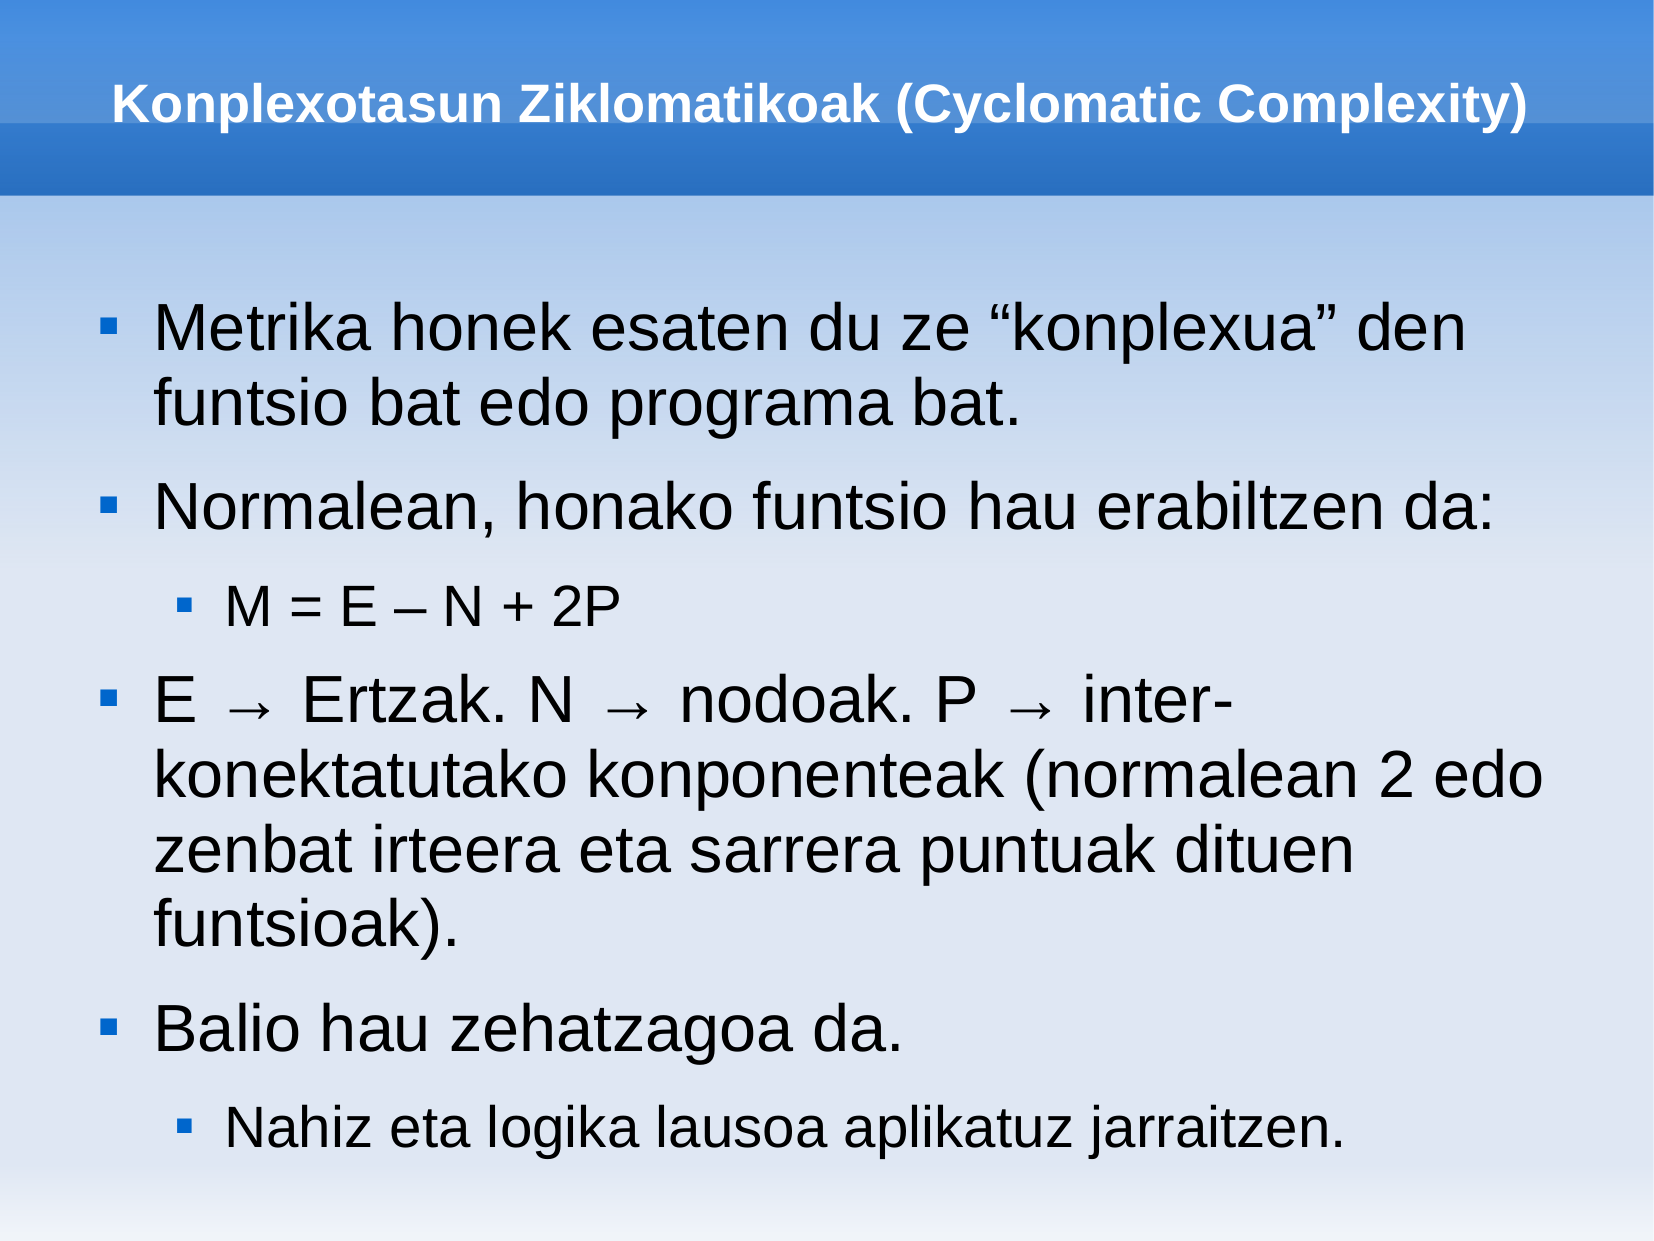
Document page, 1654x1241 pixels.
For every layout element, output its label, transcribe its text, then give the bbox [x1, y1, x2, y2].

picture [0, 0, 1654, 1241]
title Konplexotasun Ziklomatikoak (Cyclomatic Complexity) [76, 0, 1565, 208]
list Metrika honek esaten du ze “konplexua” den funtsio bat edo programa bat. Normalean, honako funtsio hau erabiltzen da: M = E – N + 2P E → Ertzak. N → nodoak. P → inter-konektatutako konponenteak (normalean 2 edo zenbat irteera eta sarrera puntuak dituen funtsioak). Balio hau zehatzagoa da. Nahiz eta logika lausoa aplikatuz jarraitzen. [82, 290, 1571, 1161]
